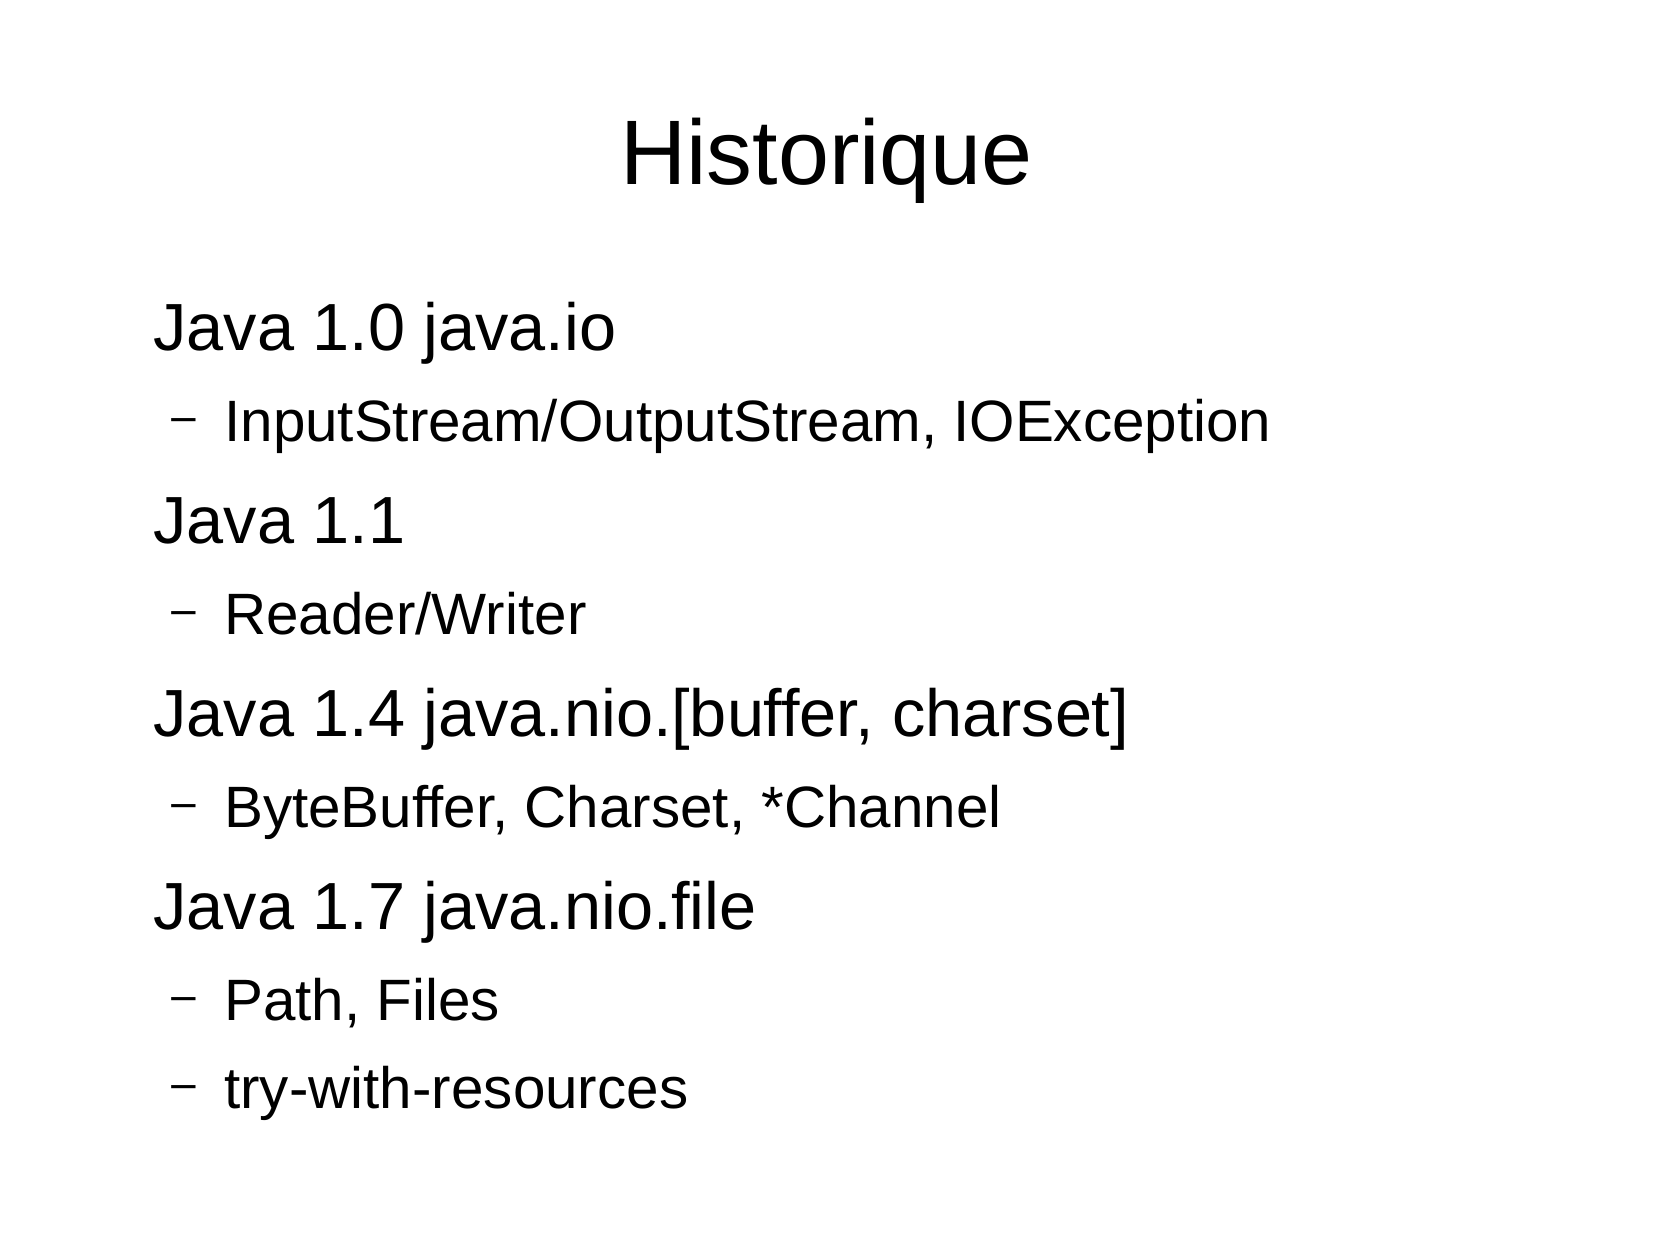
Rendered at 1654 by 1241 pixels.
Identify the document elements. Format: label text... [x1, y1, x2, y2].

list Java 1.0 java.io InputStream/OutputStream, IOException Java 1.1 Reader/Writer Java 1.4 java.nio.[buffer, charset] ByteBuffer, Charset, *Channel Java 1.7 java.nio.file Path, Files try-with-resources [82, 290, 1571, 1171]
title Historique [82, 49, 1571, 257]
